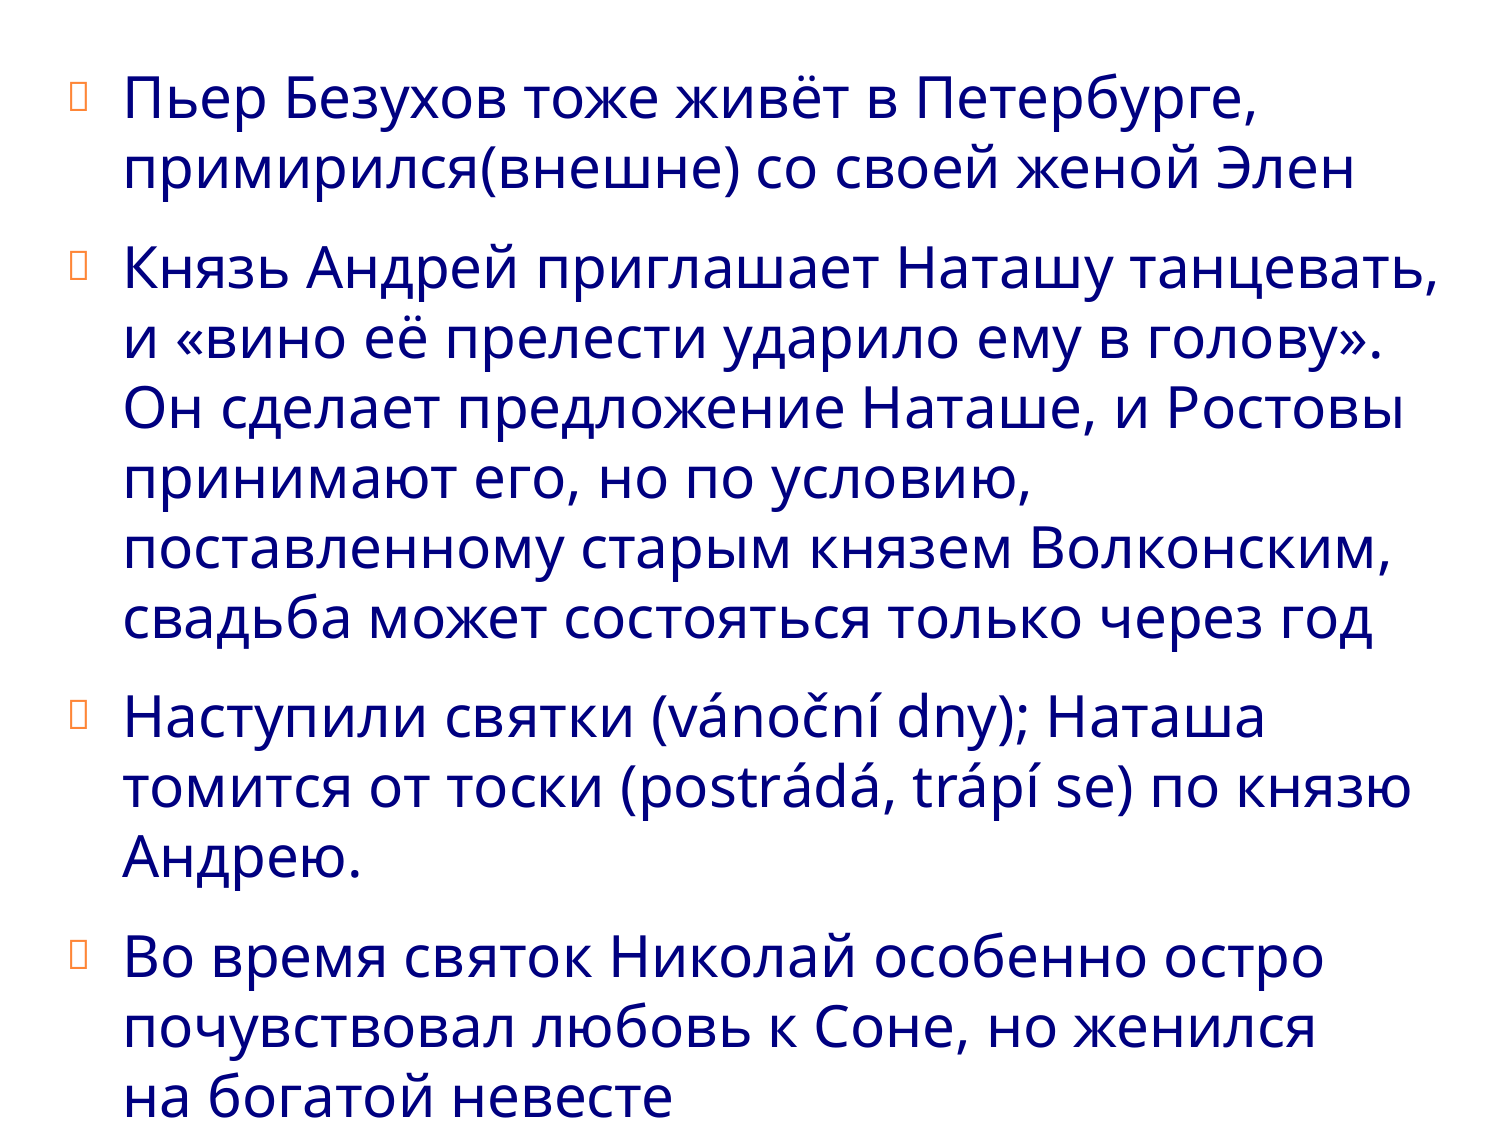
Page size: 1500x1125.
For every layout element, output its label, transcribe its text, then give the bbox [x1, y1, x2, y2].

list Пьер Безухов тоже живёт в Петербурге, примирился(внешне) со своей женой Элен Князь Андрей приглашает Наташу танцевать, и «вино её прелести ударило ему в голову». Он сделает предложение Наташе, и Ростовы принимают его, но по условию, поставленному старым князем Волконским, свадьба может состояться только через год Наступили святки (vánoční dny); Наташа томится от тоски (postrádá, trápí se) по князю Андрею. Во время святок Николай особенно остро почувствовал любовь к Соне, но женился на богатой невесте [51, 53, 1477, 1125]
